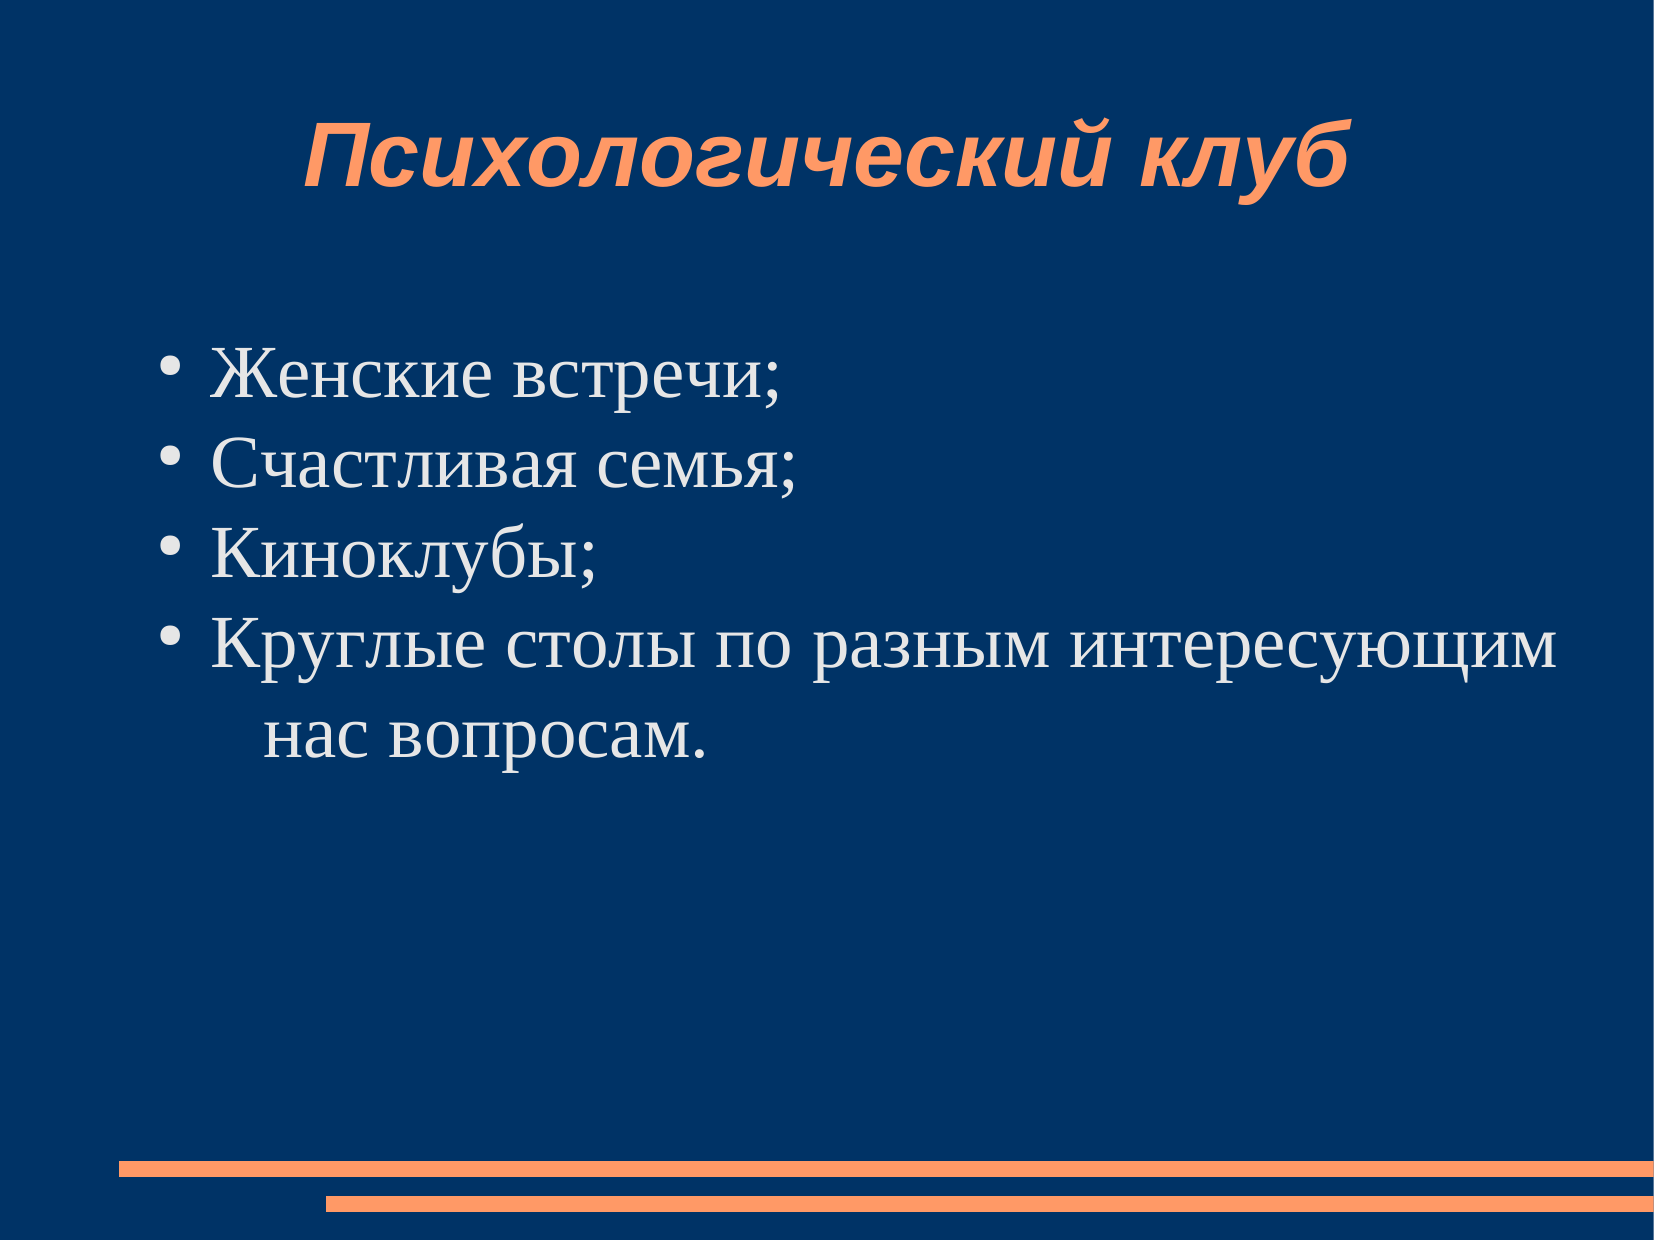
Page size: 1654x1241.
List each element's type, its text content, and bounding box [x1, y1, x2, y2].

title Психологический клуб [121, 46, 1534, 254]
list Женские встречи; Счастливая семья; Киноклубы; Круглые столы по разным интересующим нас вопросам. [121, 322, 1561, 1132]
